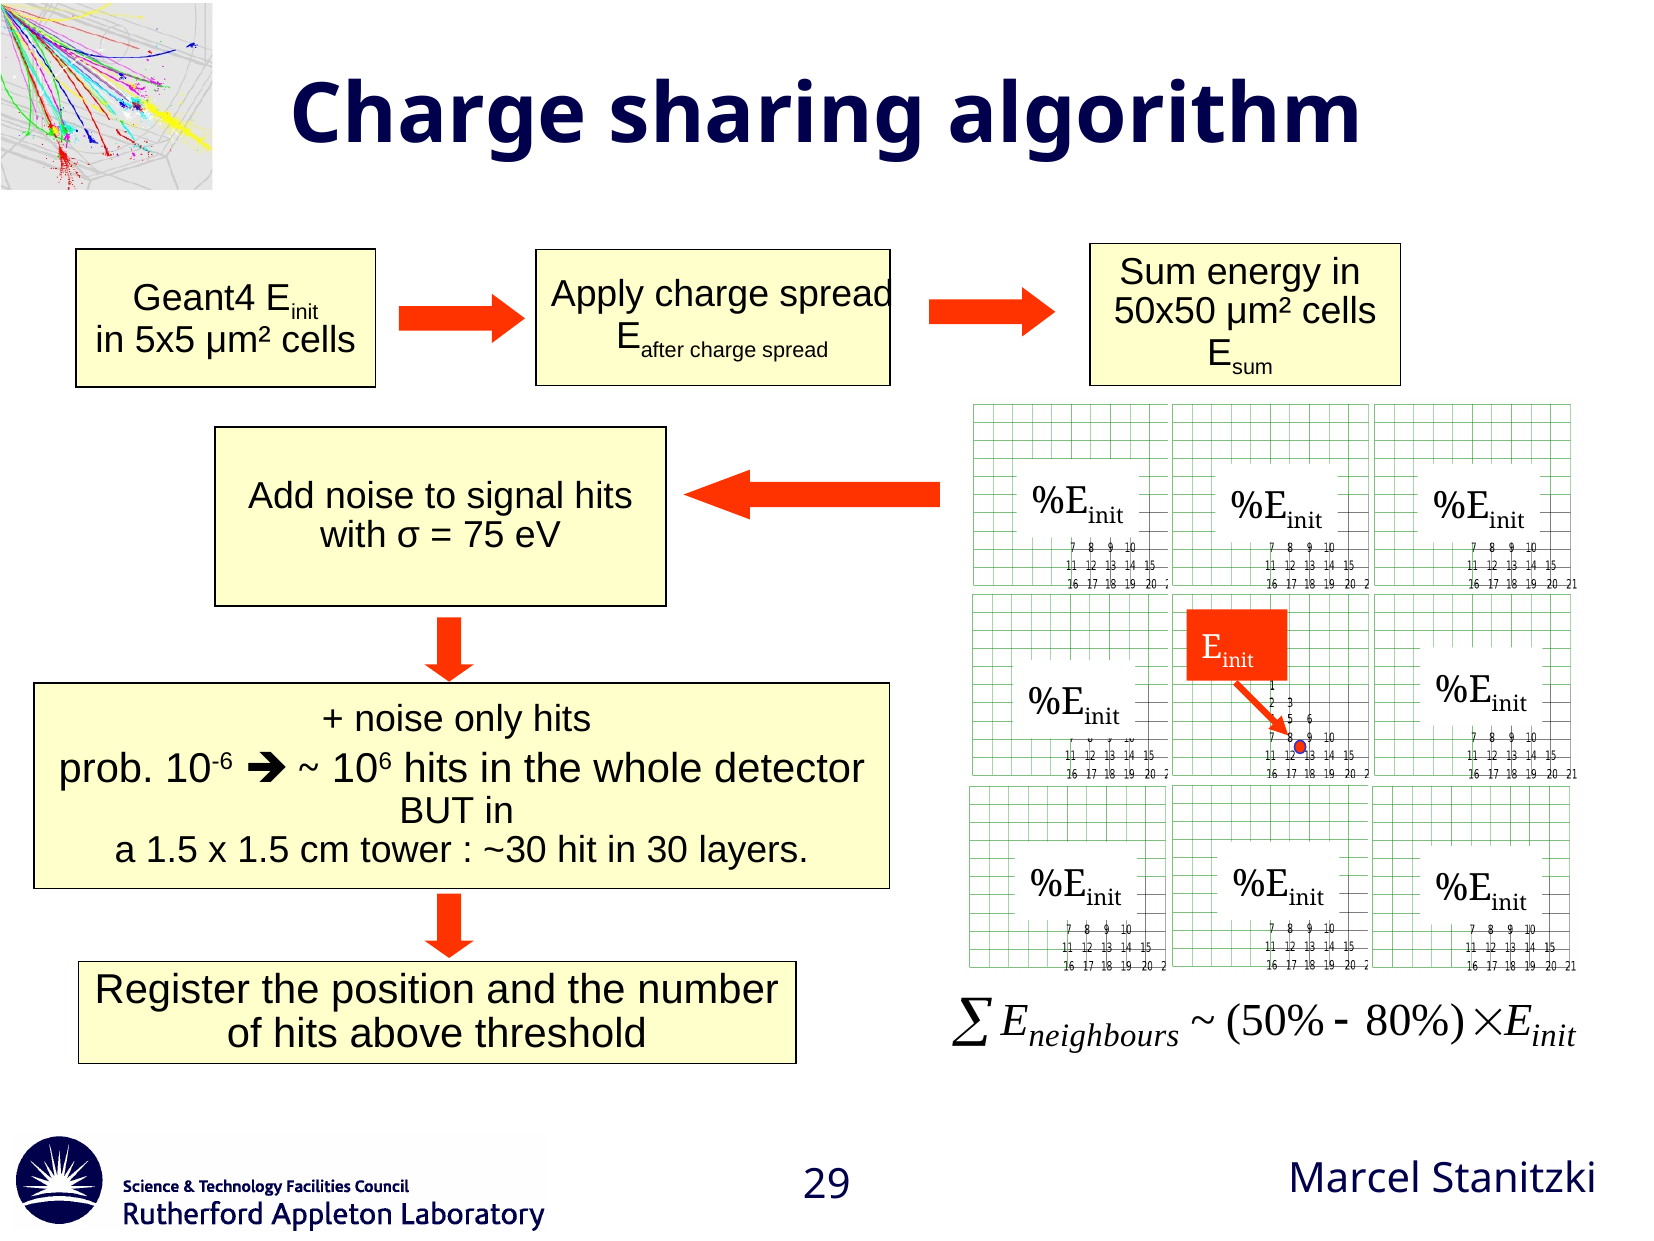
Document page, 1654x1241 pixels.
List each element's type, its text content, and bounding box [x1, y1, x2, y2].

picture [0, 3, 213, 190]
text_box [930, 288, 1055, 335]
chart [946, 992, 1585, 1062]
picture [14, 1133, 545, 1231]
text_box Apply charge spread Eafter charge spread [536, 249, 891, 386]
text_box Register the position and the number of hits above threshold [78, 961, 796, 1064]
text_box [1294, 740, 1306, 754]
text_box %Einit [1016, 459, 1139, 538]
text_box Sum energy in 50x50 μm² cells Esum [1090, 243, 1401, 386]
text_box %Einit [1217, 841, 1340, 920]
text_box %Einit [1420, 647, 1543, 726]
text_box [685, 470, 940, 519]
title Charge sharing algorithm [203, 5, 1451, 213]
text_box Geant4 Einit in 5x5 μm² cells [75, 249, 376, 388]
text_box [426, 894, 472, 958]
text_box %Einit [1420, 846, 1543, 925]
text_box Einit [1186, 609, 1288, 681]
text_box [426, 618, 472, 681]
text_box %Einit [1417, 463, 1540, 543]
text_box %Einit [1012, 660, 1136, 739]
text_box %Einit [1014, 841, 1137, 920]
text_box %Einit [1215, 463, 1338, 543]
picture [964, 397, 1580, 976]
text_box [399, 295, 524, 342]
text_box Add noise to signal hits with σ = 75 eV [215, 427, 666, 606]
text_box + noise only hits prob. 10-6  ~ 106 hits in the whole detector BUT in a 1.5 x 1.5 cm tower : ~30 hit in 30 layers. [34, 682, 890, 889]
